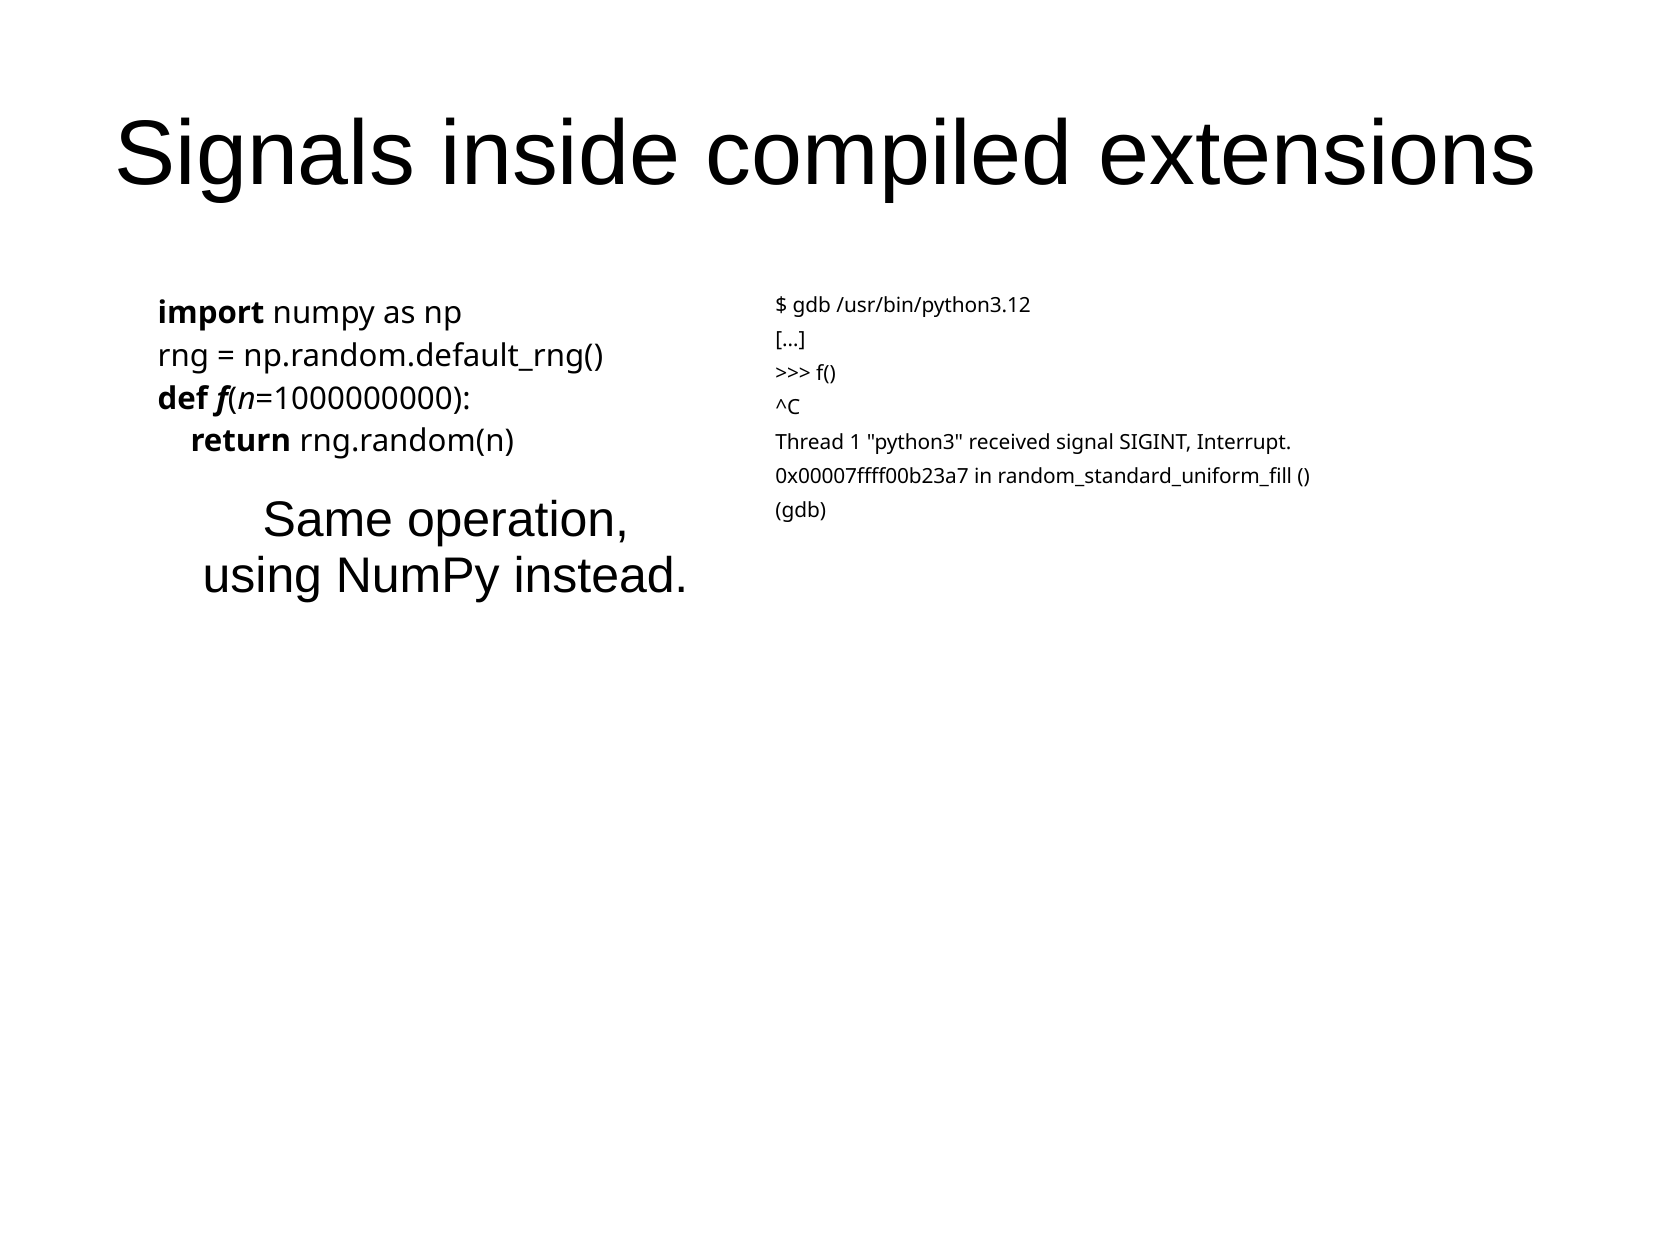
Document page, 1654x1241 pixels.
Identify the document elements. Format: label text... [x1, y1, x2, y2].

title Signals inside compiled extensions [82, 49, 1571, 257]
list import numpy as np rng = np.random.default_rng() def f(n=1000000000): return rng.random(n) Same operation, using NumPy instead. [82, 290, 775, 1201]
list $ gdb /usr/bin/python3.12 […] >>> f() ^C Thread 1 "python3" received signal SIGINT, Interrupt. 0x00007ffff00b23a7 in random_standard_uniform_fill () (gdb) [775, 290, 1633, 1201]
